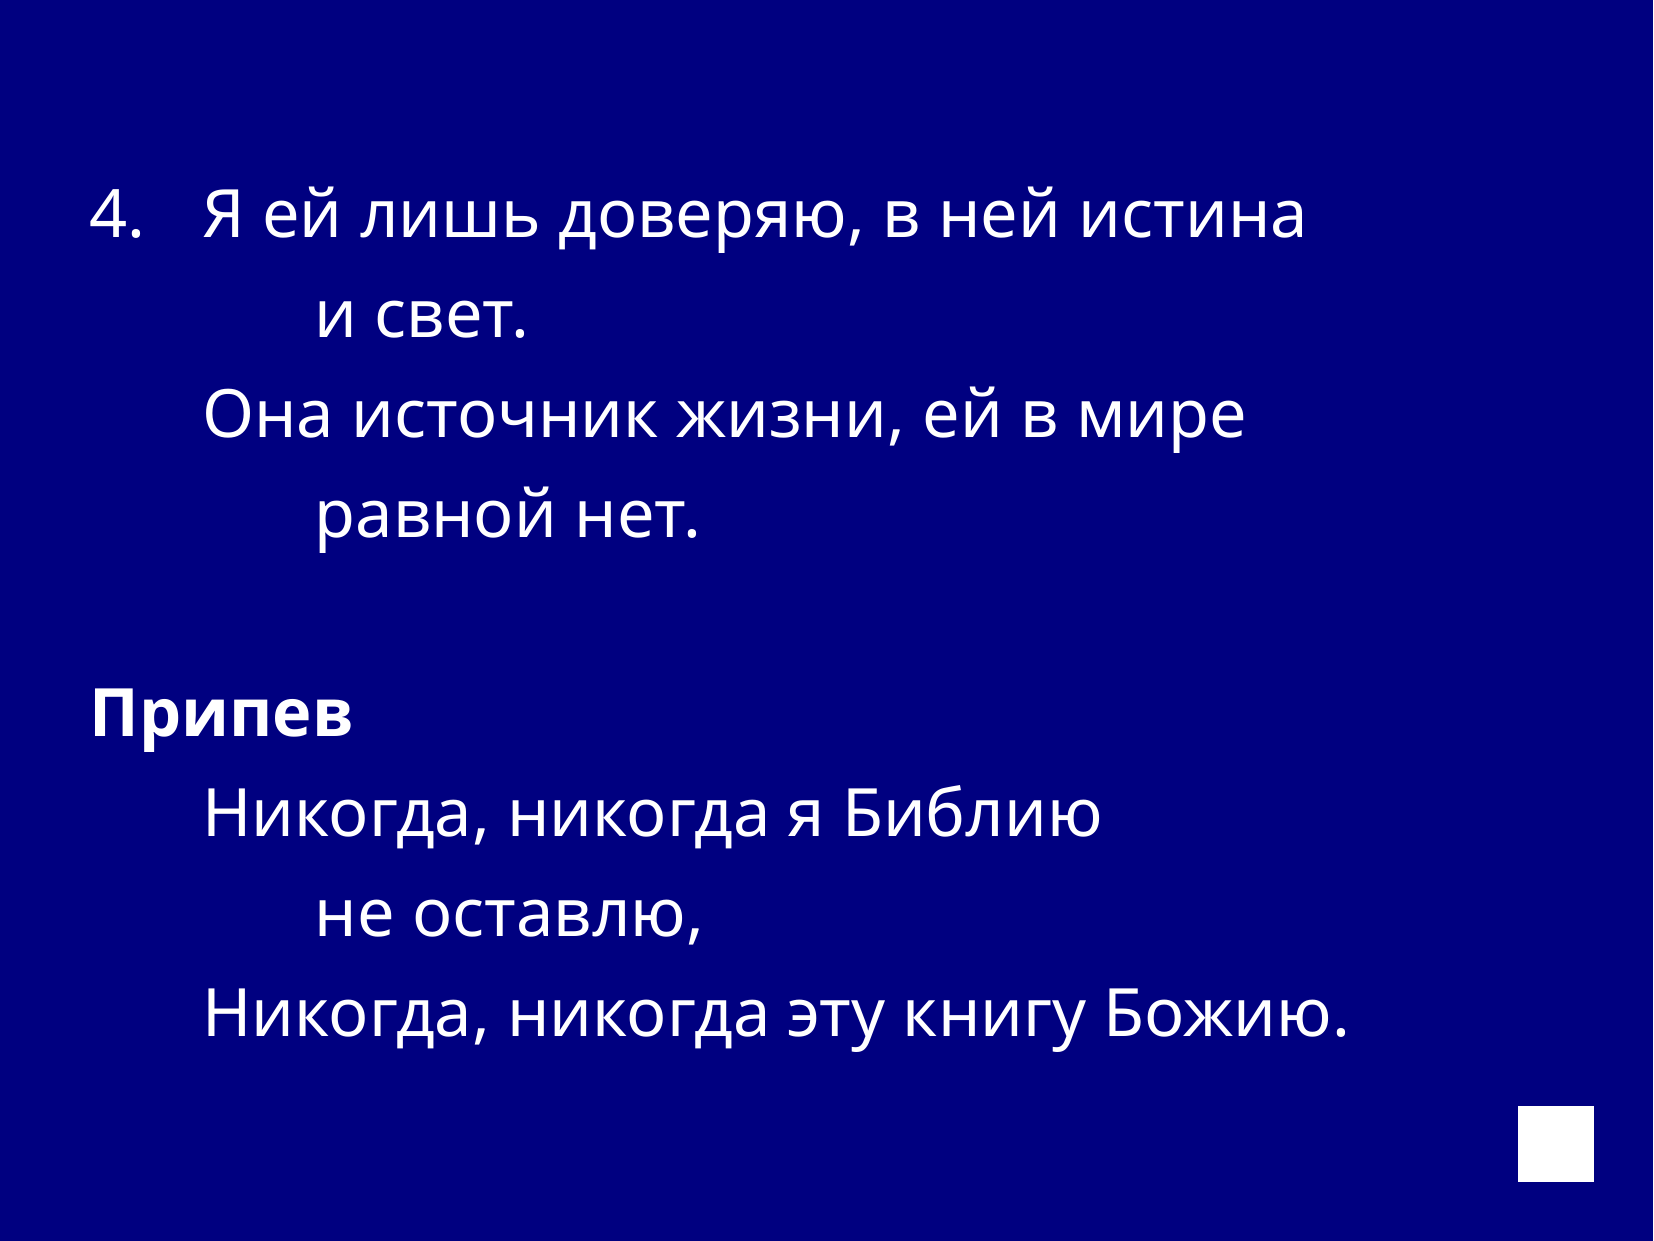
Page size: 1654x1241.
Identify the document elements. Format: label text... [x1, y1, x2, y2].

text_box 4. Я ей лишь доверяю, в ней истина и свет. Она источник жизни, ей в мире равной нет. Припев Никогда, никогда я Библию не оставлю, Никогда, никогда эту книгу Божию. [75, 150, 1576, 1163]
text_box [1518, 1106, 1594, 1182]
